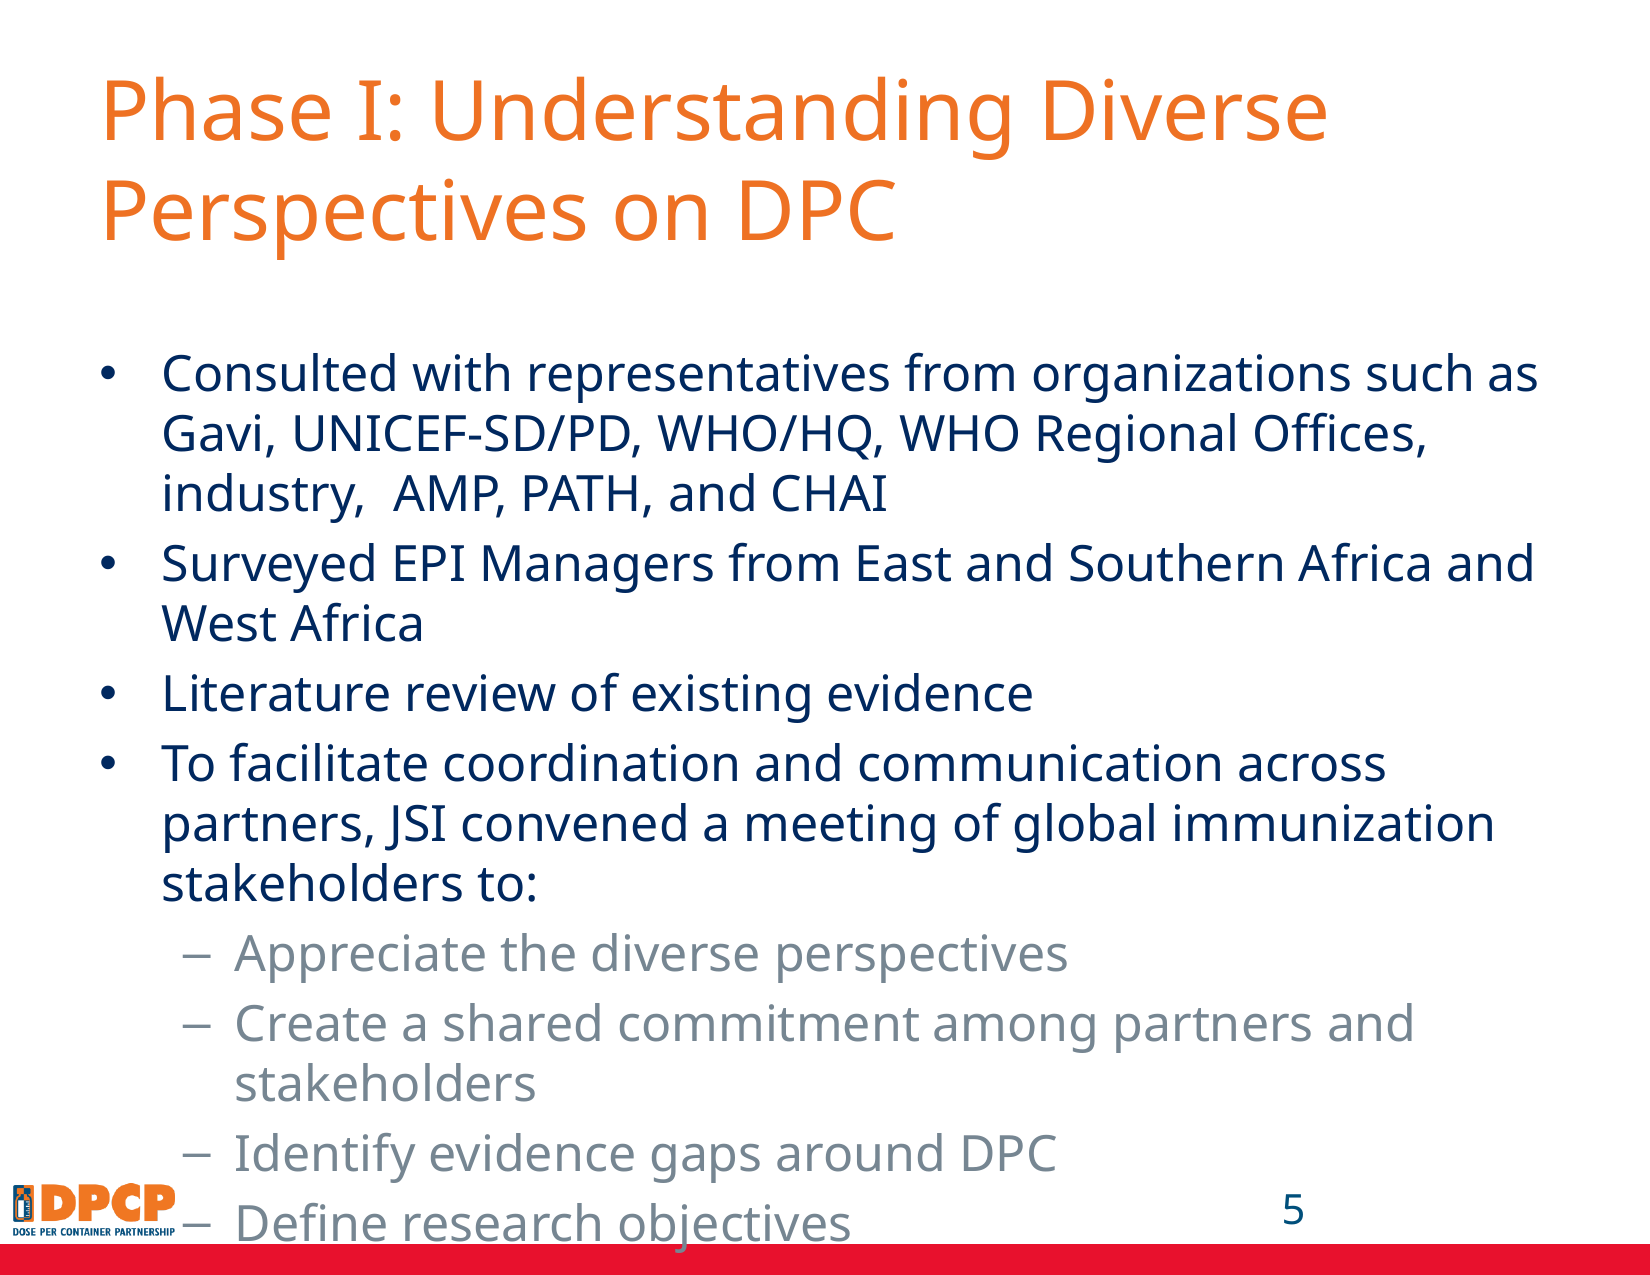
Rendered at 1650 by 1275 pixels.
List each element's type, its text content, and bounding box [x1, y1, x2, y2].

title Phase I: Understanding Diverse Perspectives on DPC [82, 51, 1568, 264]
list Consulted with representatives from organizations such as Gavi, UNICEF-SD/PD, WHO/HQ, WHO Regional Offices, industry, AMP, PATH, and CHAI Surveyed EPI Managers from East and Southern Africa and West Africa Literature review of existing evidence To facilitate coordination and communication across partners, JSI convened a meeting of global immunization stakeholders to: Appreciate the diverse perspectives Create a shared commitment among partners and stakeholders Identify evidence gaps around DPC Define research objectives [82, 333, 1568, 1175]
picture [12, 1183, 175, 1238]
